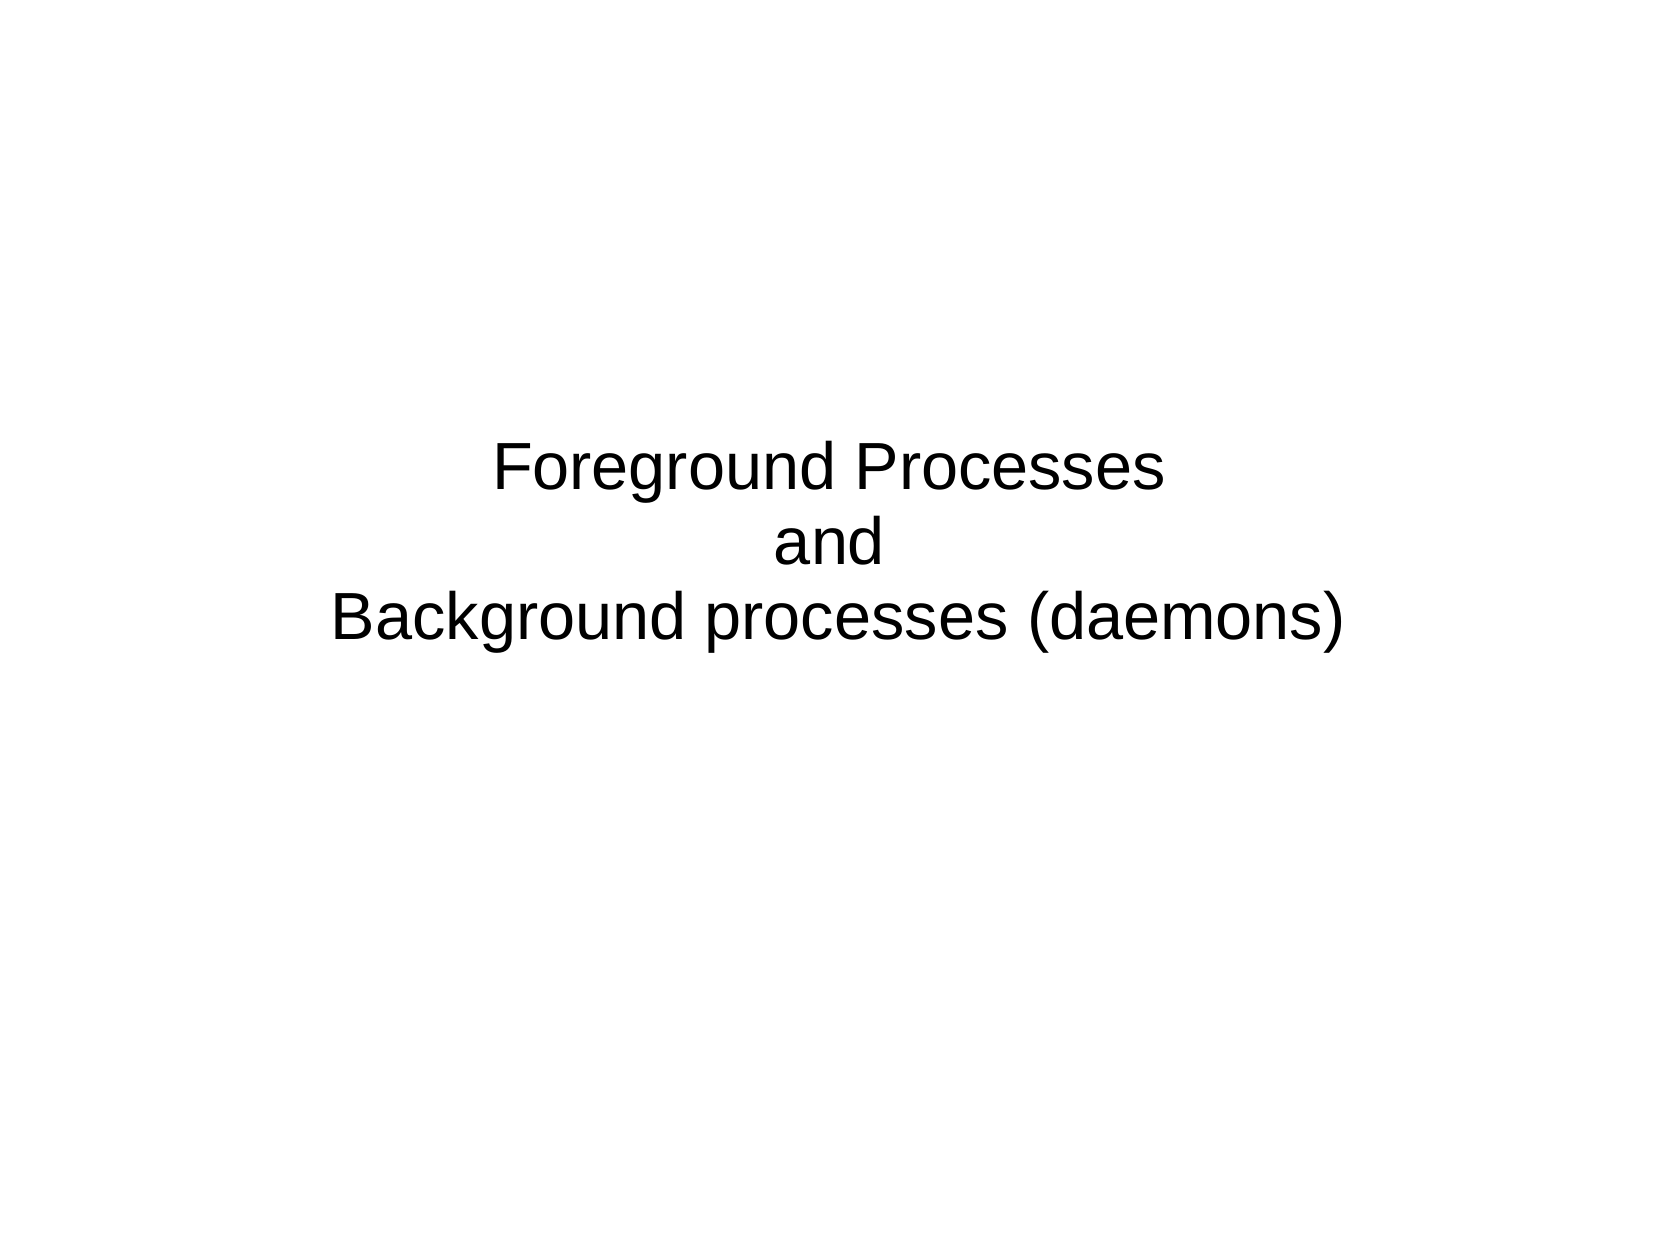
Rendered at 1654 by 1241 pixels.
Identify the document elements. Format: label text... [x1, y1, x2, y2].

subtitle Foreground Processes and Background processes (daemons) [82, 49, 1571, 1109]
